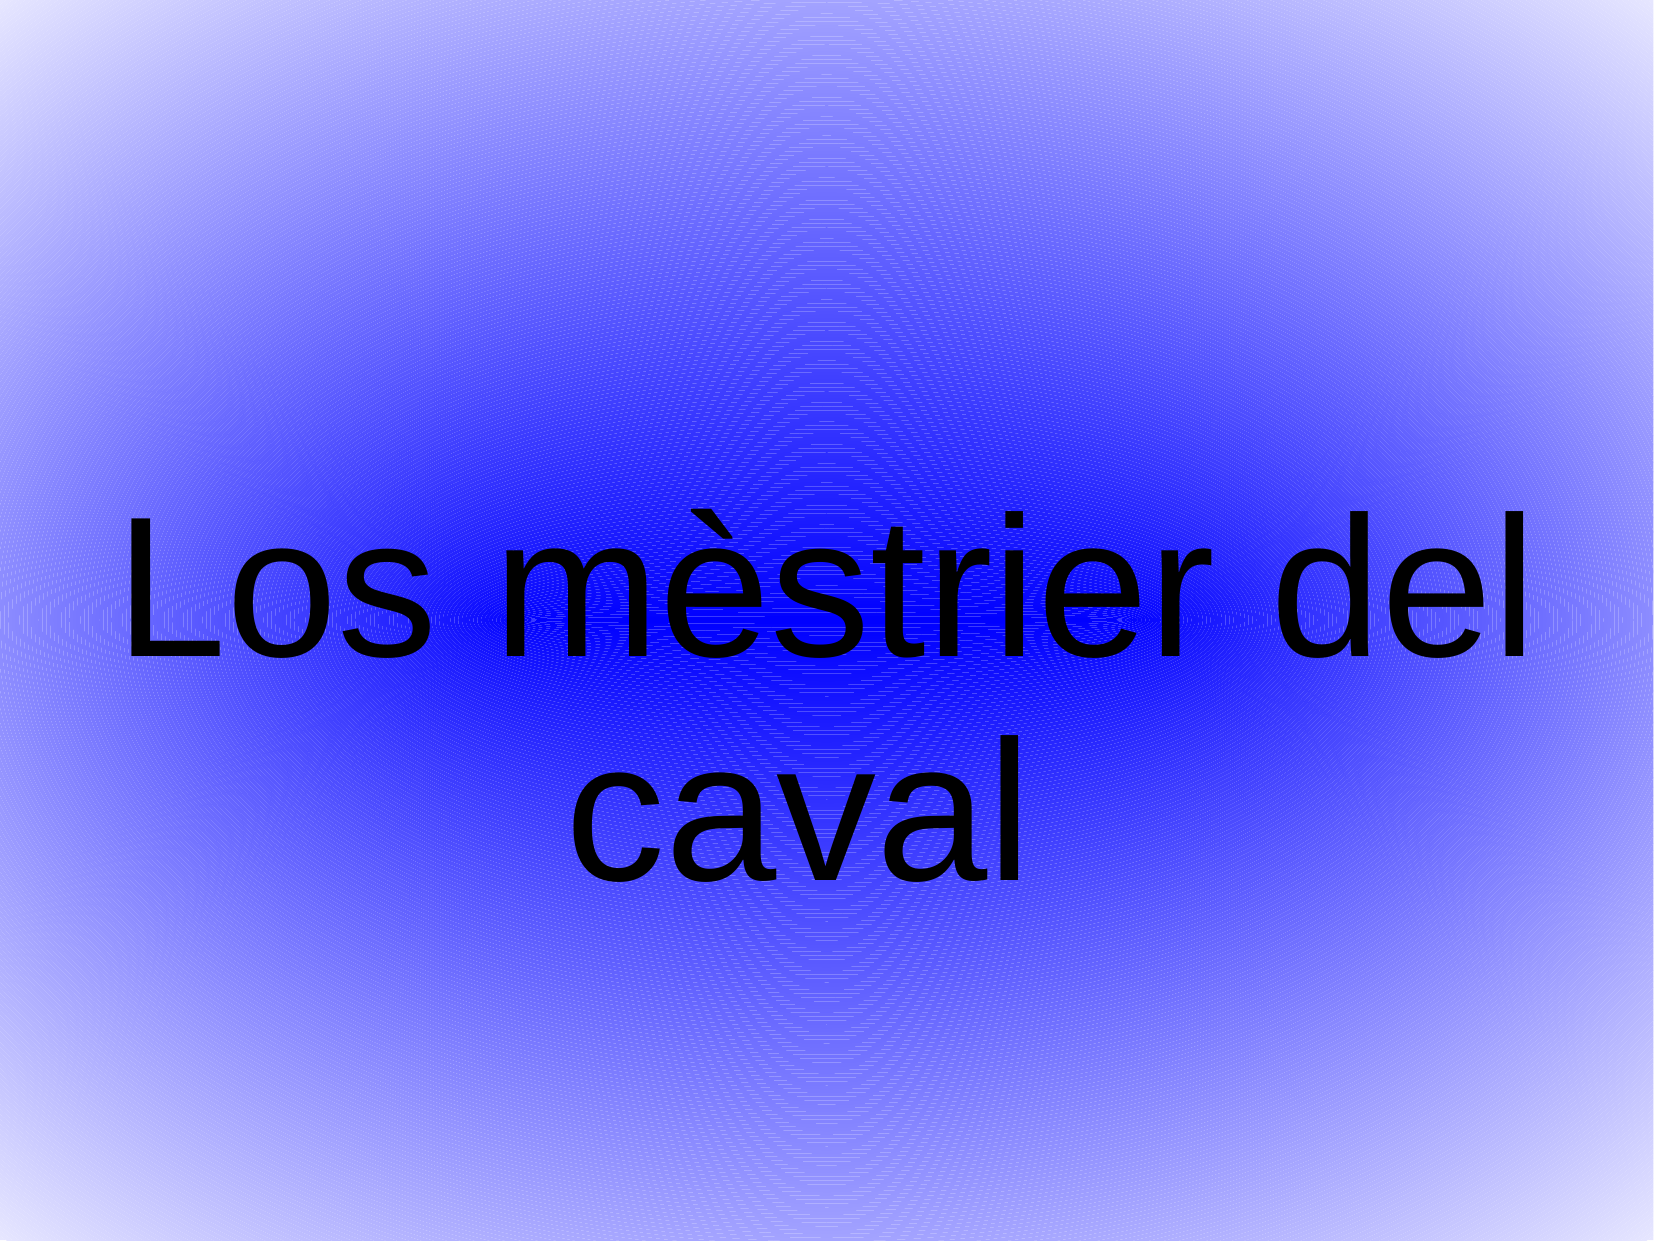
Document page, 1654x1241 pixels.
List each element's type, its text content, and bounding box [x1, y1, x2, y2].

subtitle Los mèstrier del caval [82, 290, 1571, 1109]
